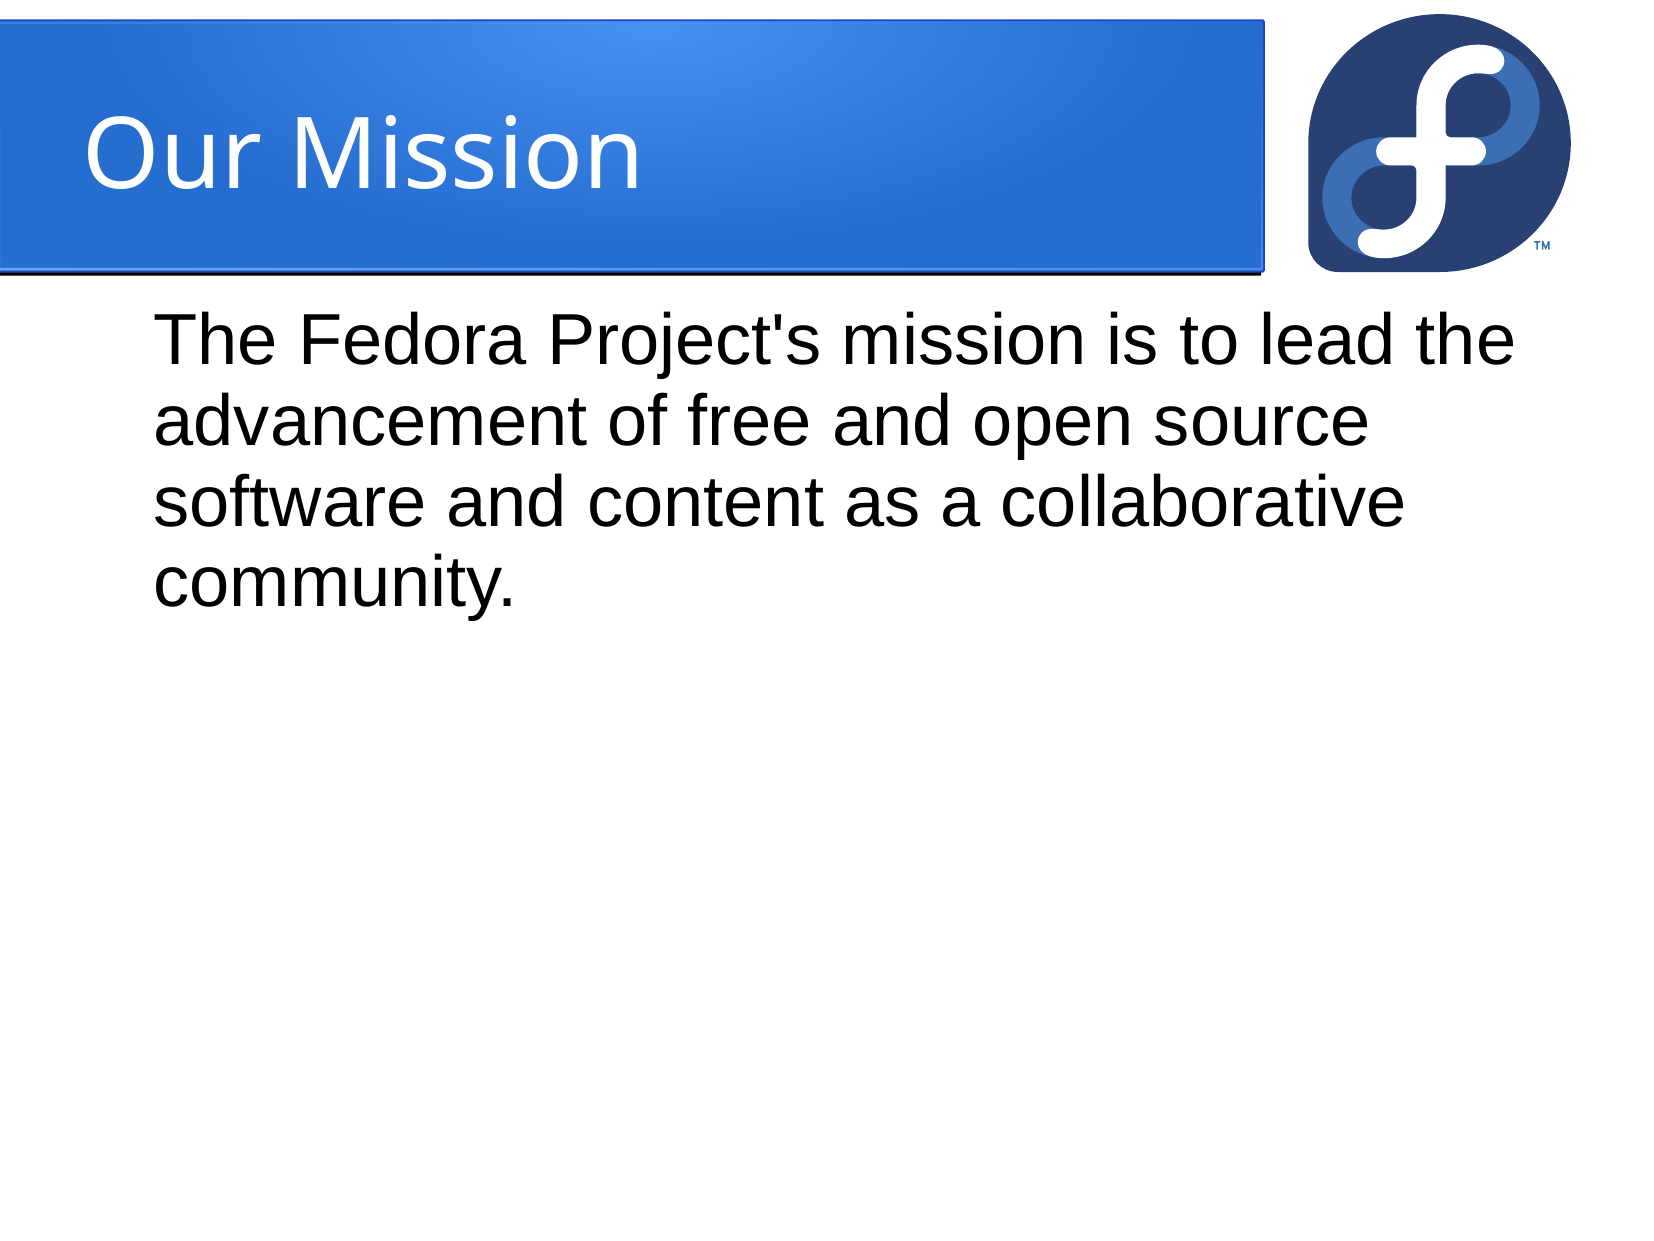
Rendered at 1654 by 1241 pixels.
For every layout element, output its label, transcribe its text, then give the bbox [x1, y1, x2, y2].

list The Fedora Project's mission is to lead the advancement of free and open source software and content as a collaborative community. [82, 299, 1571, 1019]
title Our Mission [82, 47, 1235, 252]
